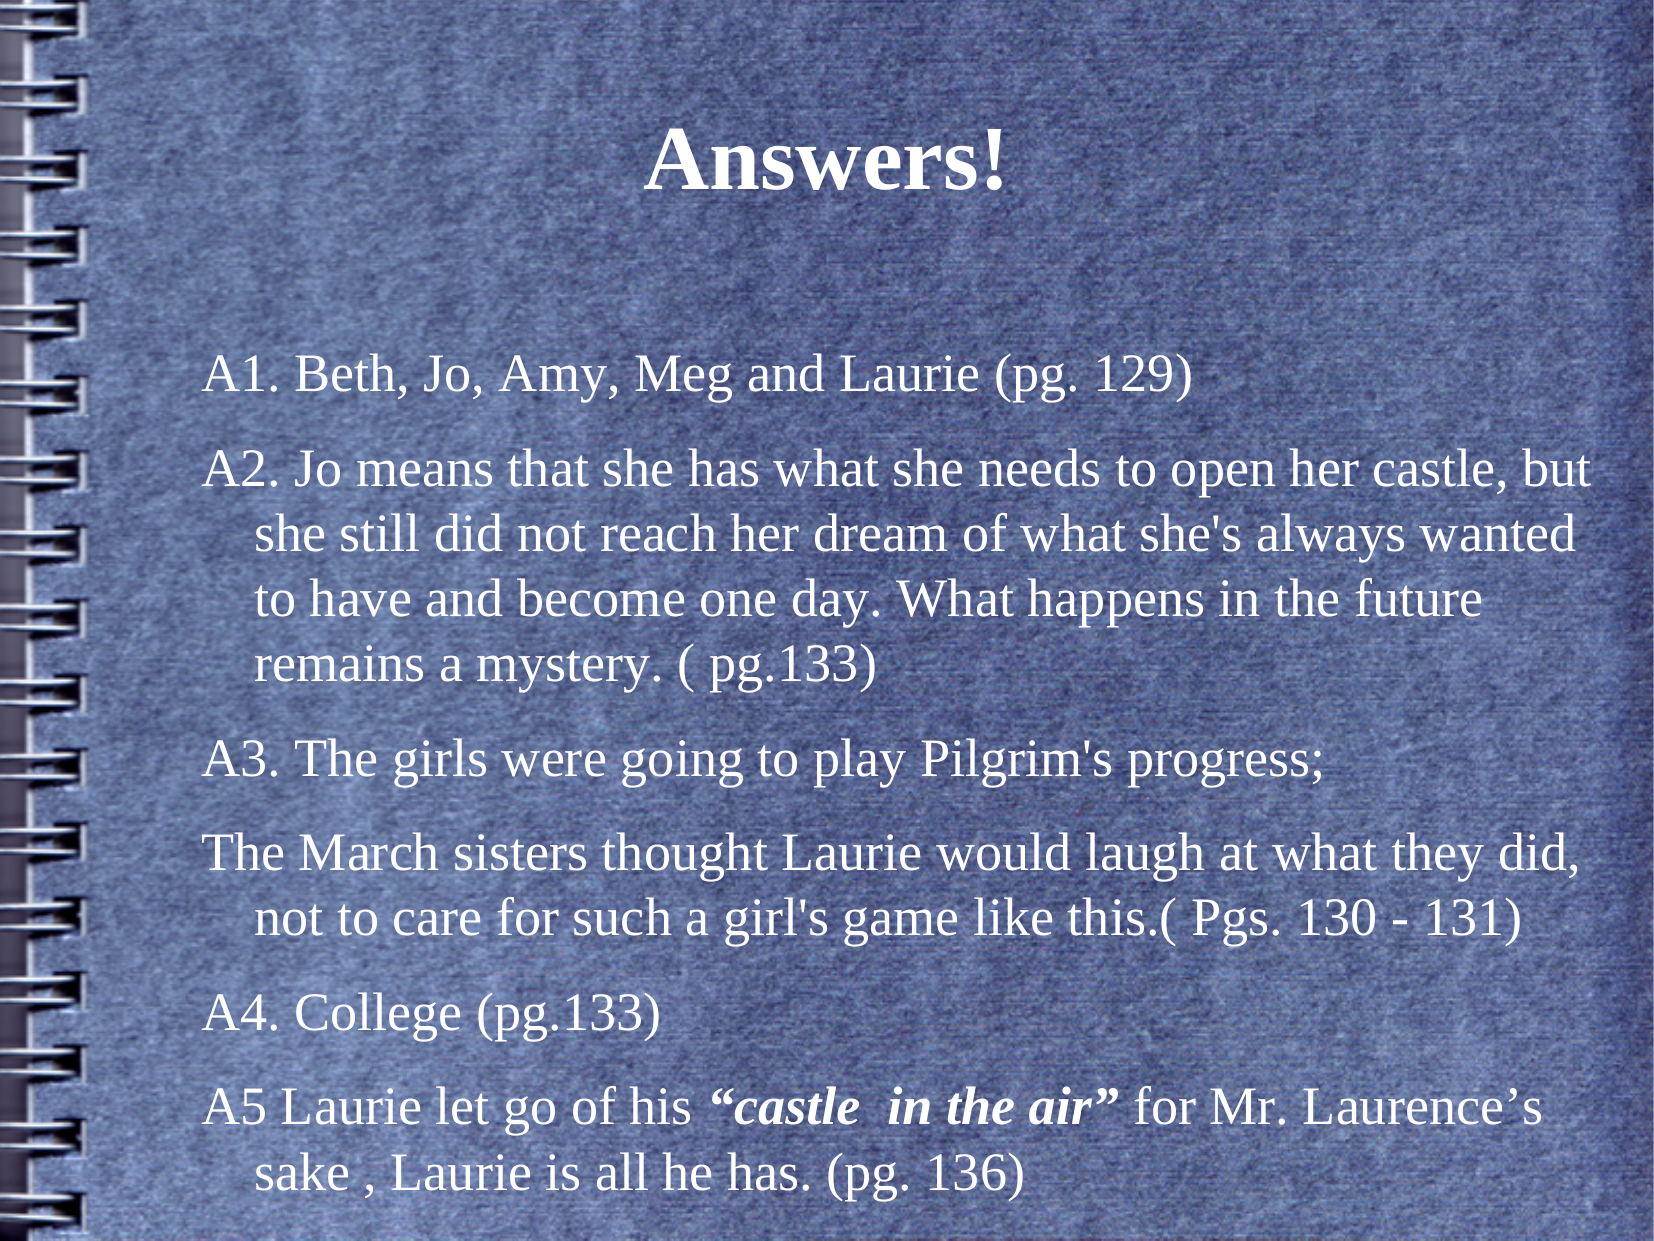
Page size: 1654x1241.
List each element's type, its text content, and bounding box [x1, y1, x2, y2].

list A1. Beth, Jo, Amy, Meg and Laurie (pg. 129) A2. Jo means that she has what she needs to open her castle, but she still did not reach her dream of what she's always wanted to have and become one day. What happens in the future remains a mystery. ( pg.133) A3. The girls were going to play Pilgrim's progress; The March sisters thought Laurie would laugh at what they did, not to care for such a girl's game like this.( Pgs. 130 - 131) A4. College (pg.133) A5 Laurie let go of his “castle in the air” for Mr. Laurence’s sake , Laurie is all he has. (pg. 136) [112, 337, 1601, 1241]
title Answers! [82, 56, 1571, 250]
